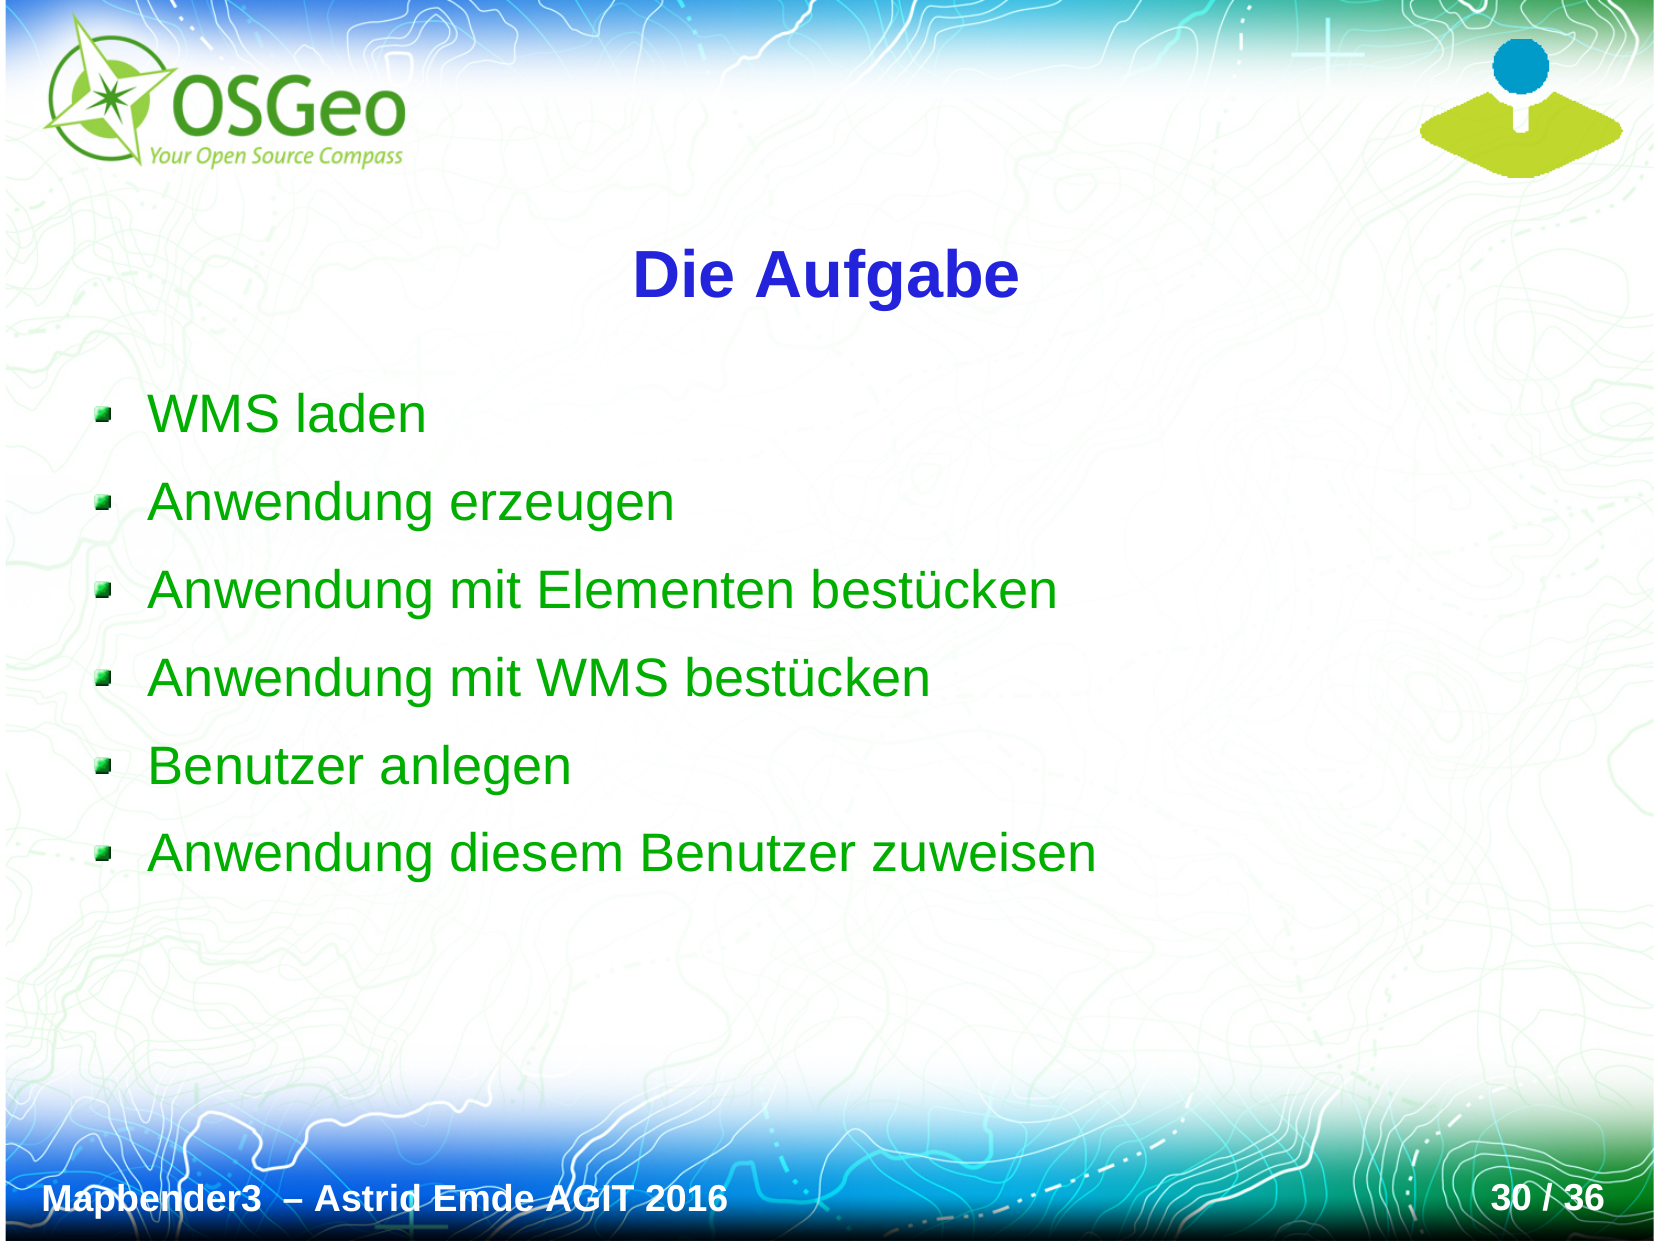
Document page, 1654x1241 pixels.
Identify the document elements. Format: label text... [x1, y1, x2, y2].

title Die Aufgabe [82, 200, 1571, 349]
picture [5, 0, 1654, 1241]
list WMS laden Anwendung erzeugen Anwendung mit Elementen bestücken Anwendung mit WMS bestücken Benutzer anlegen Anwendung diesem Benutzer zuweisen [76, 383, 1565, 1203]
